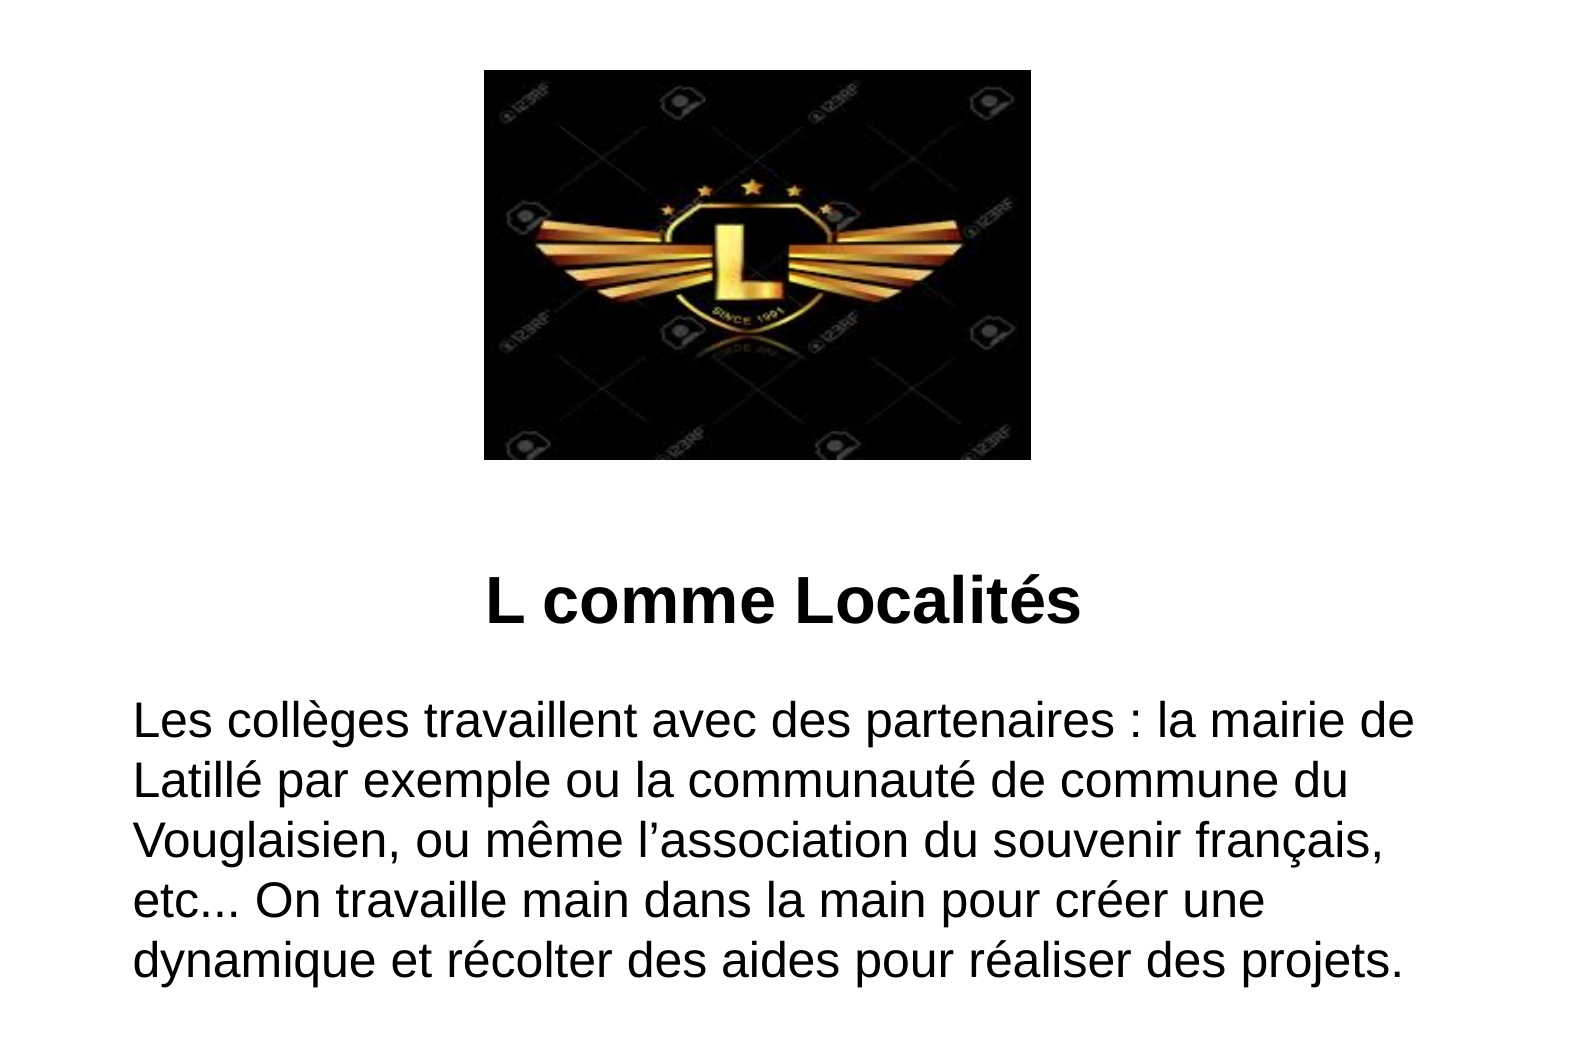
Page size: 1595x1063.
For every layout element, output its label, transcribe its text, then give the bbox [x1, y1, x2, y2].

picture [484, 70, 1031, 460]
title L comme Localités [165, 496, 1403, 637]
list Les collèges travaillent avec des partenaires : la mairie de Latillé par exemple ou la communauté de commune du Vouglaisien, ou même l’association du souvenir français, etc... On travaille main dans la main pour créer une dynamique et récolter des aides pour réaliser des projets. [132, 687, 1489, 875]
